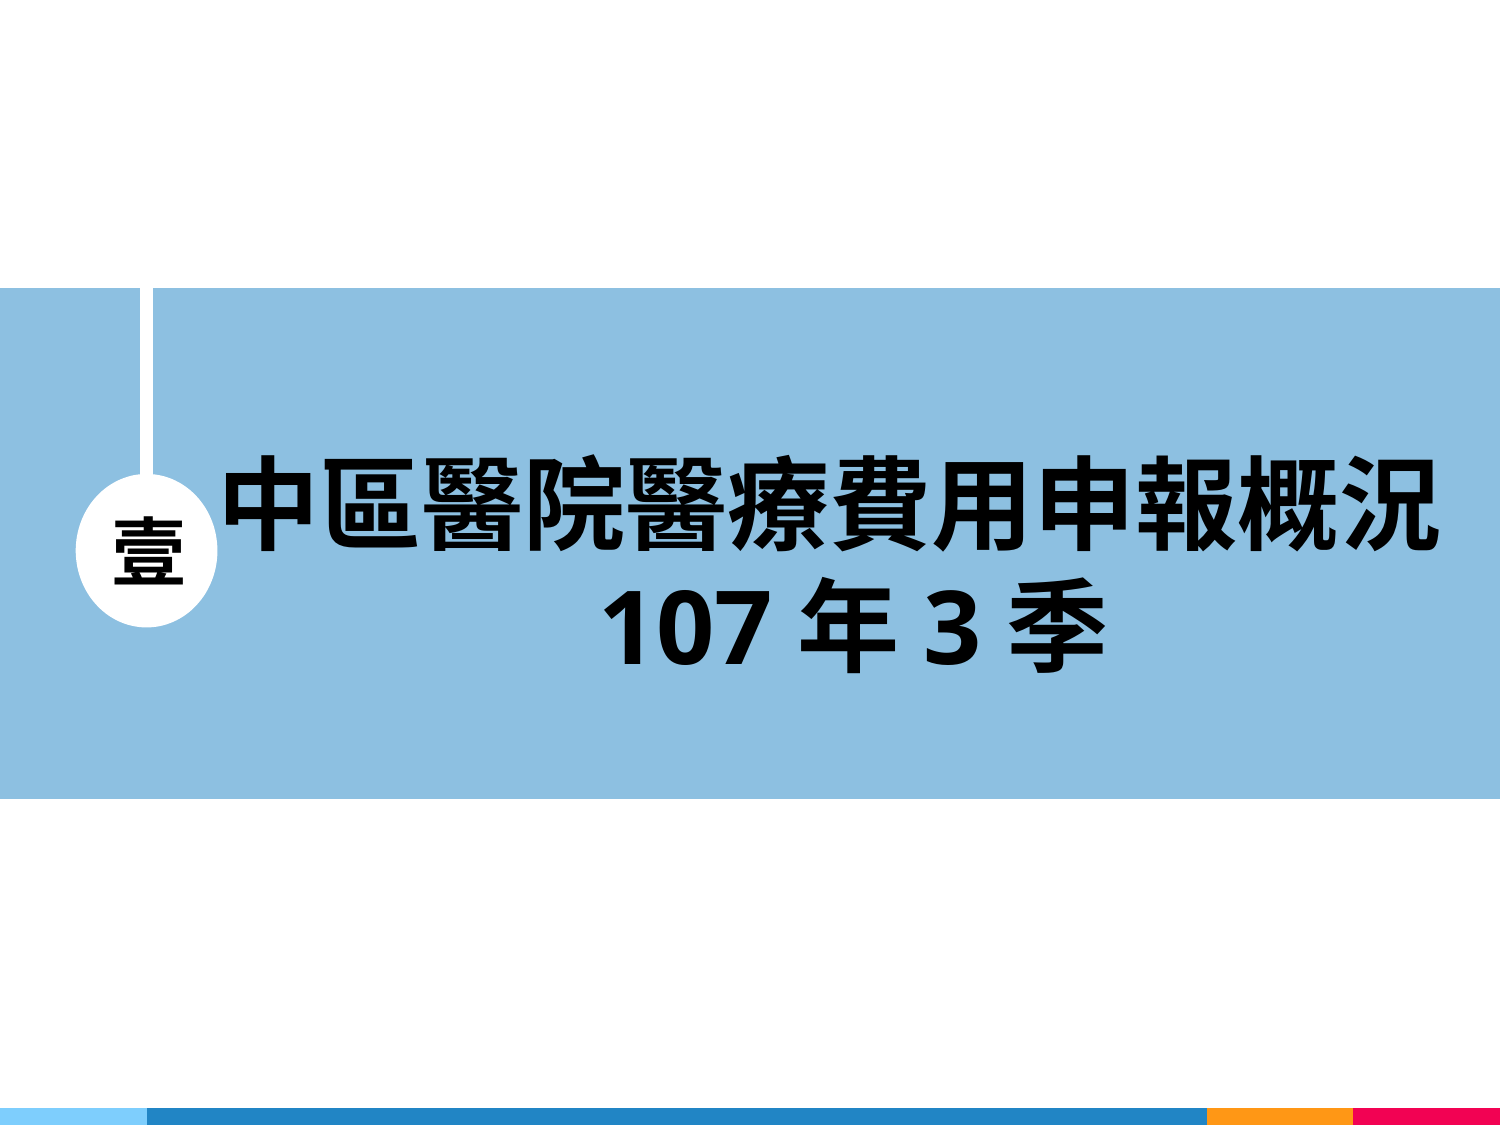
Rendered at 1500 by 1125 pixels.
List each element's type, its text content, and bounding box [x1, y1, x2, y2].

title 中區醫院醫療費用申報概況 107年3季 [159, 361, 1500, 764]
